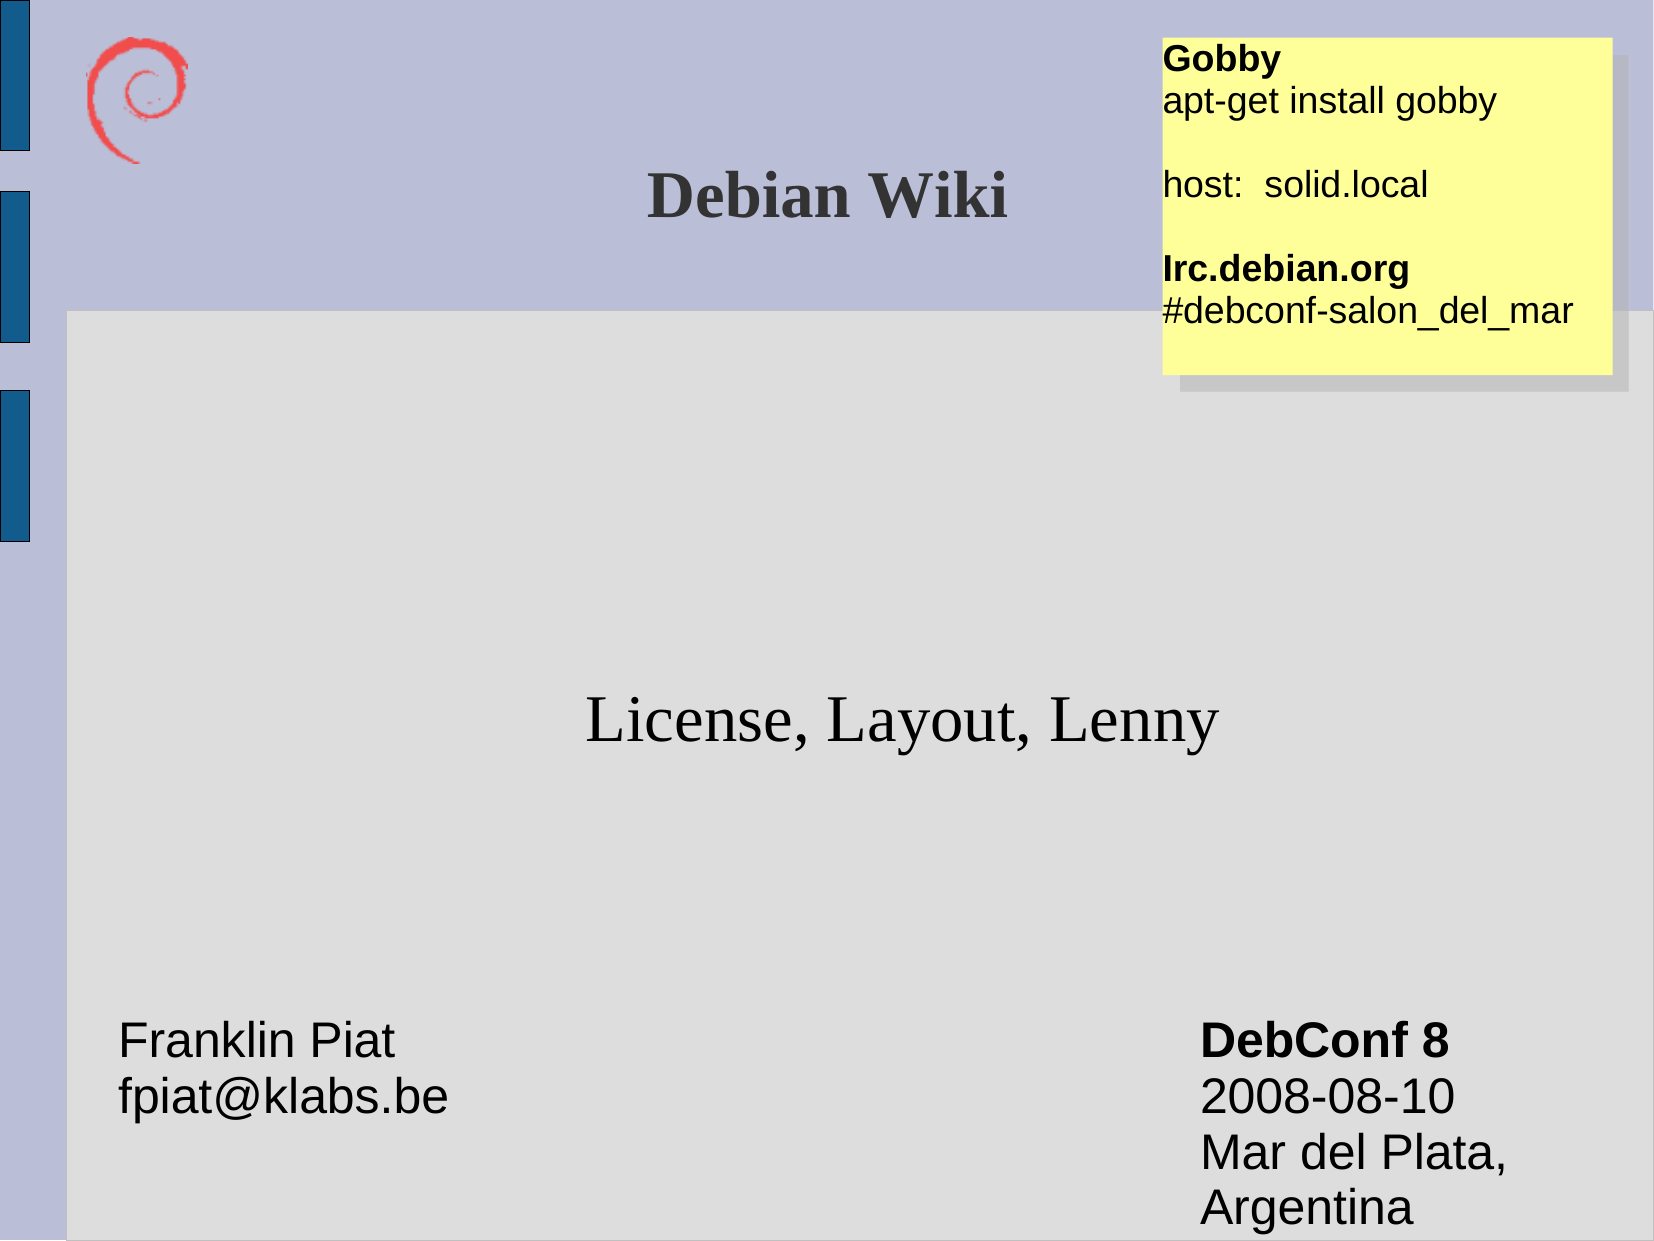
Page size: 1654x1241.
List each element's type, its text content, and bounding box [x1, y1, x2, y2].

text_box Gobby apt-get install gobby host: solid.local Irc.debian.org #debconf-salon_del_mar [1162, 37, 1613, 376]
picture [86, 37, 188, 164]
title Debian Wiki [121, 91, 1162, 299]
text_box Franklin Piat fpiat@klabs.be [118, 1012, 531, 1125]
text_box DebConf 8 2008-08-10 Mar del Plata, Argentina [1200, 1012, 1613, 1236]
subtitle License, Layout, Lenny [178, 364, 1570, 1147]
